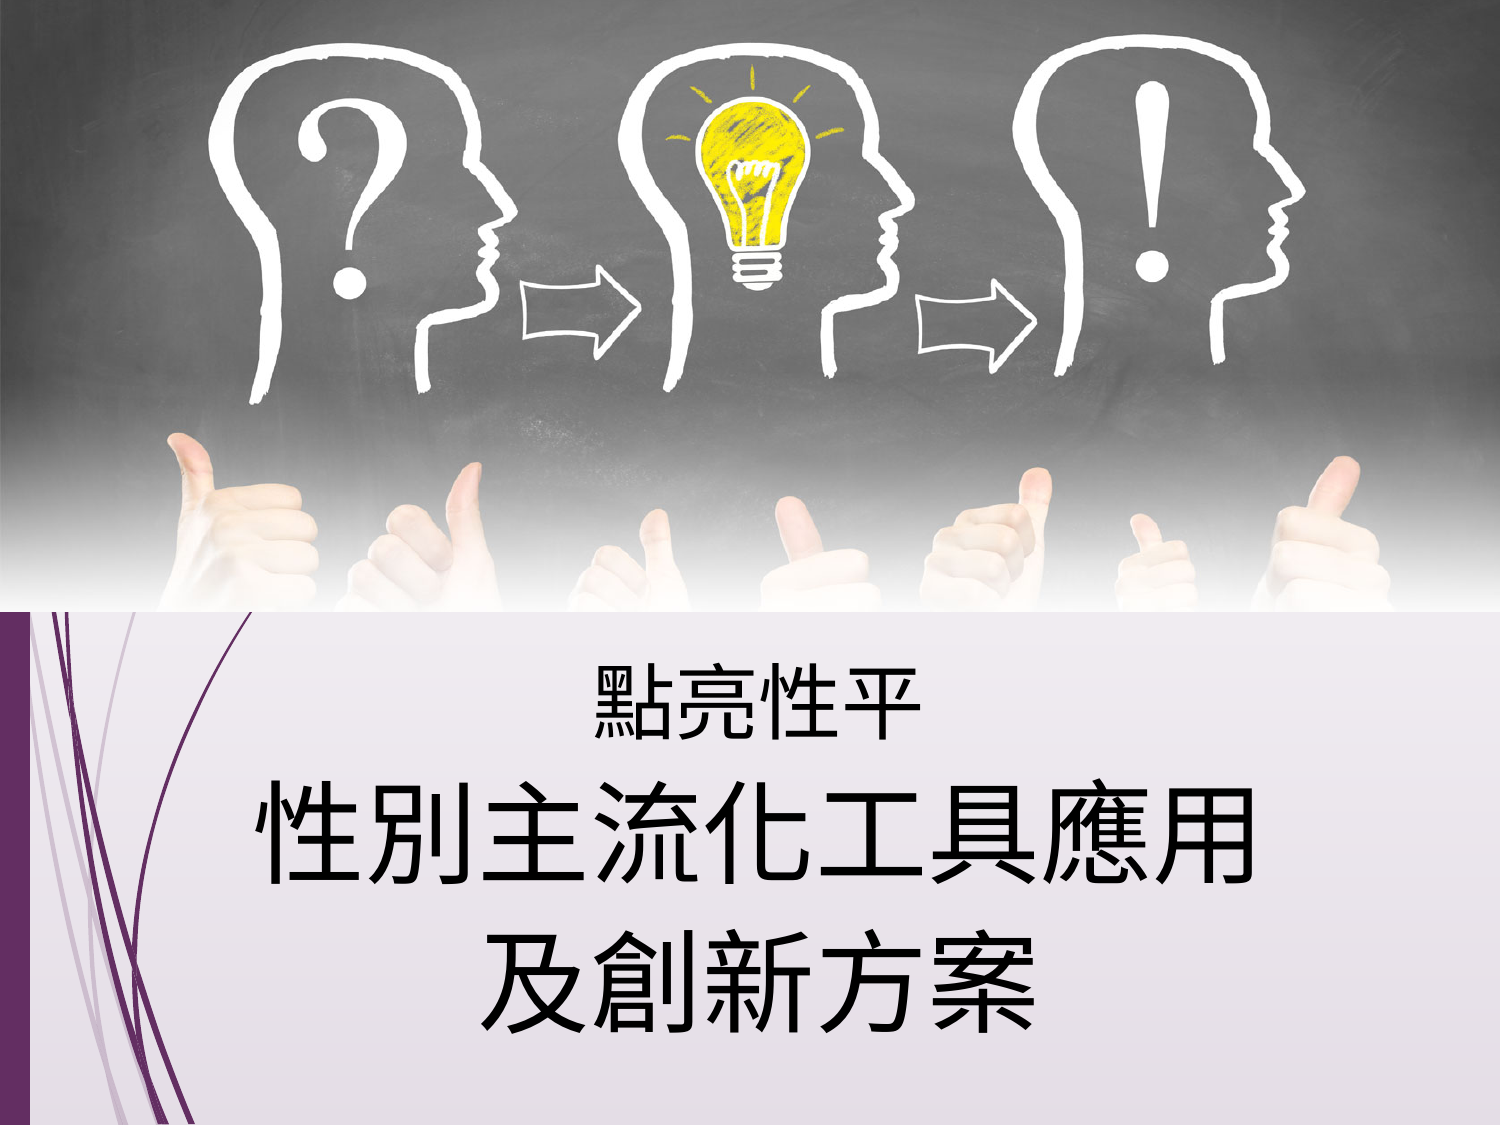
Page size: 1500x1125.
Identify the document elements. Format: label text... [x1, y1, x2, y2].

picture [0, 0, 1500, 612]
text_box 點亮性平 性別主流化工具應用 及創新方案 [17, 632, 1500, 1055]
